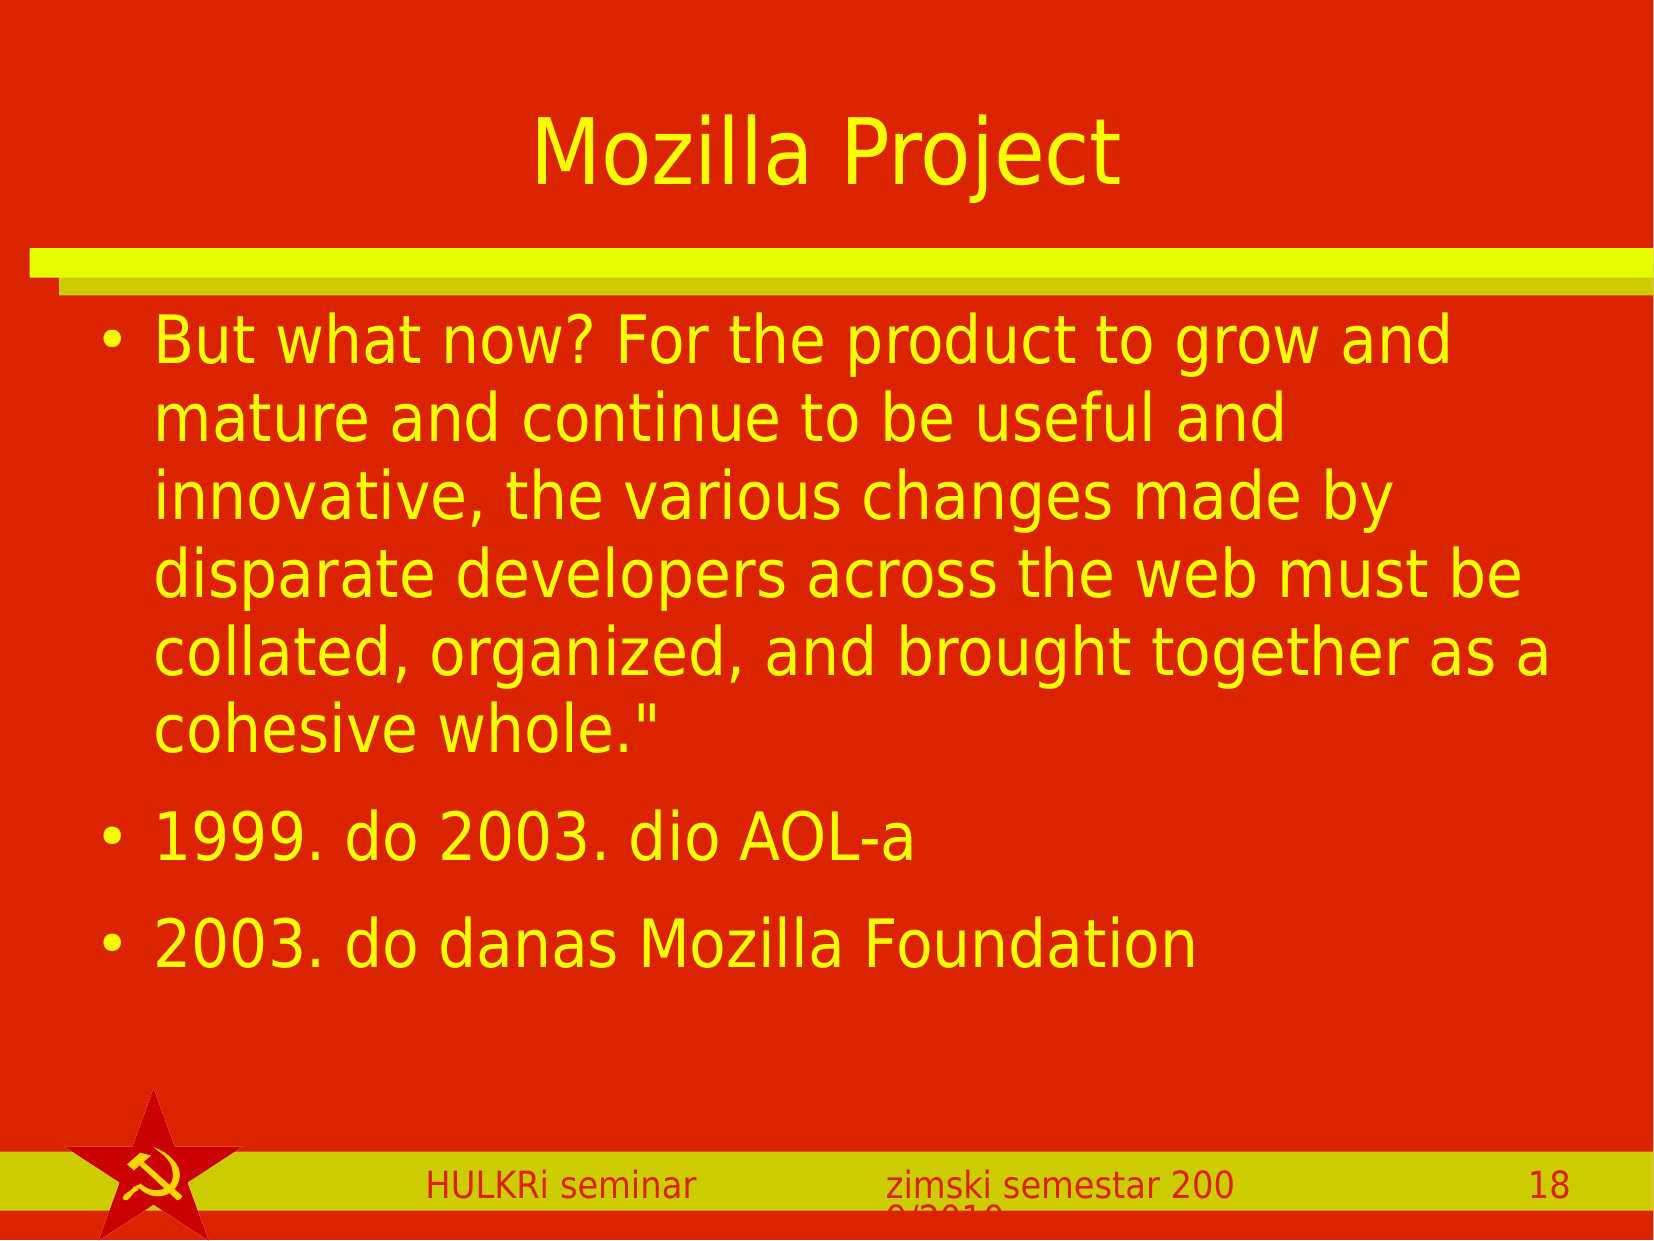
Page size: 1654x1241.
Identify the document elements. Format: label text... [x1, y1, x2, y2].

picture [64, 1088, 243, 1241]
title Mozilla Project [82, 56, 1571, 250]
list But what now? For the product to grow and mature and continue to be useful and innovative, the various changes made by disparate developers across the web must be collated, organized, and brought together as a cohesive whole." 1999. do 2003. dio AOL-a 2003. do danas Mozilla Foundation [82, 302, 1571, 1106]
